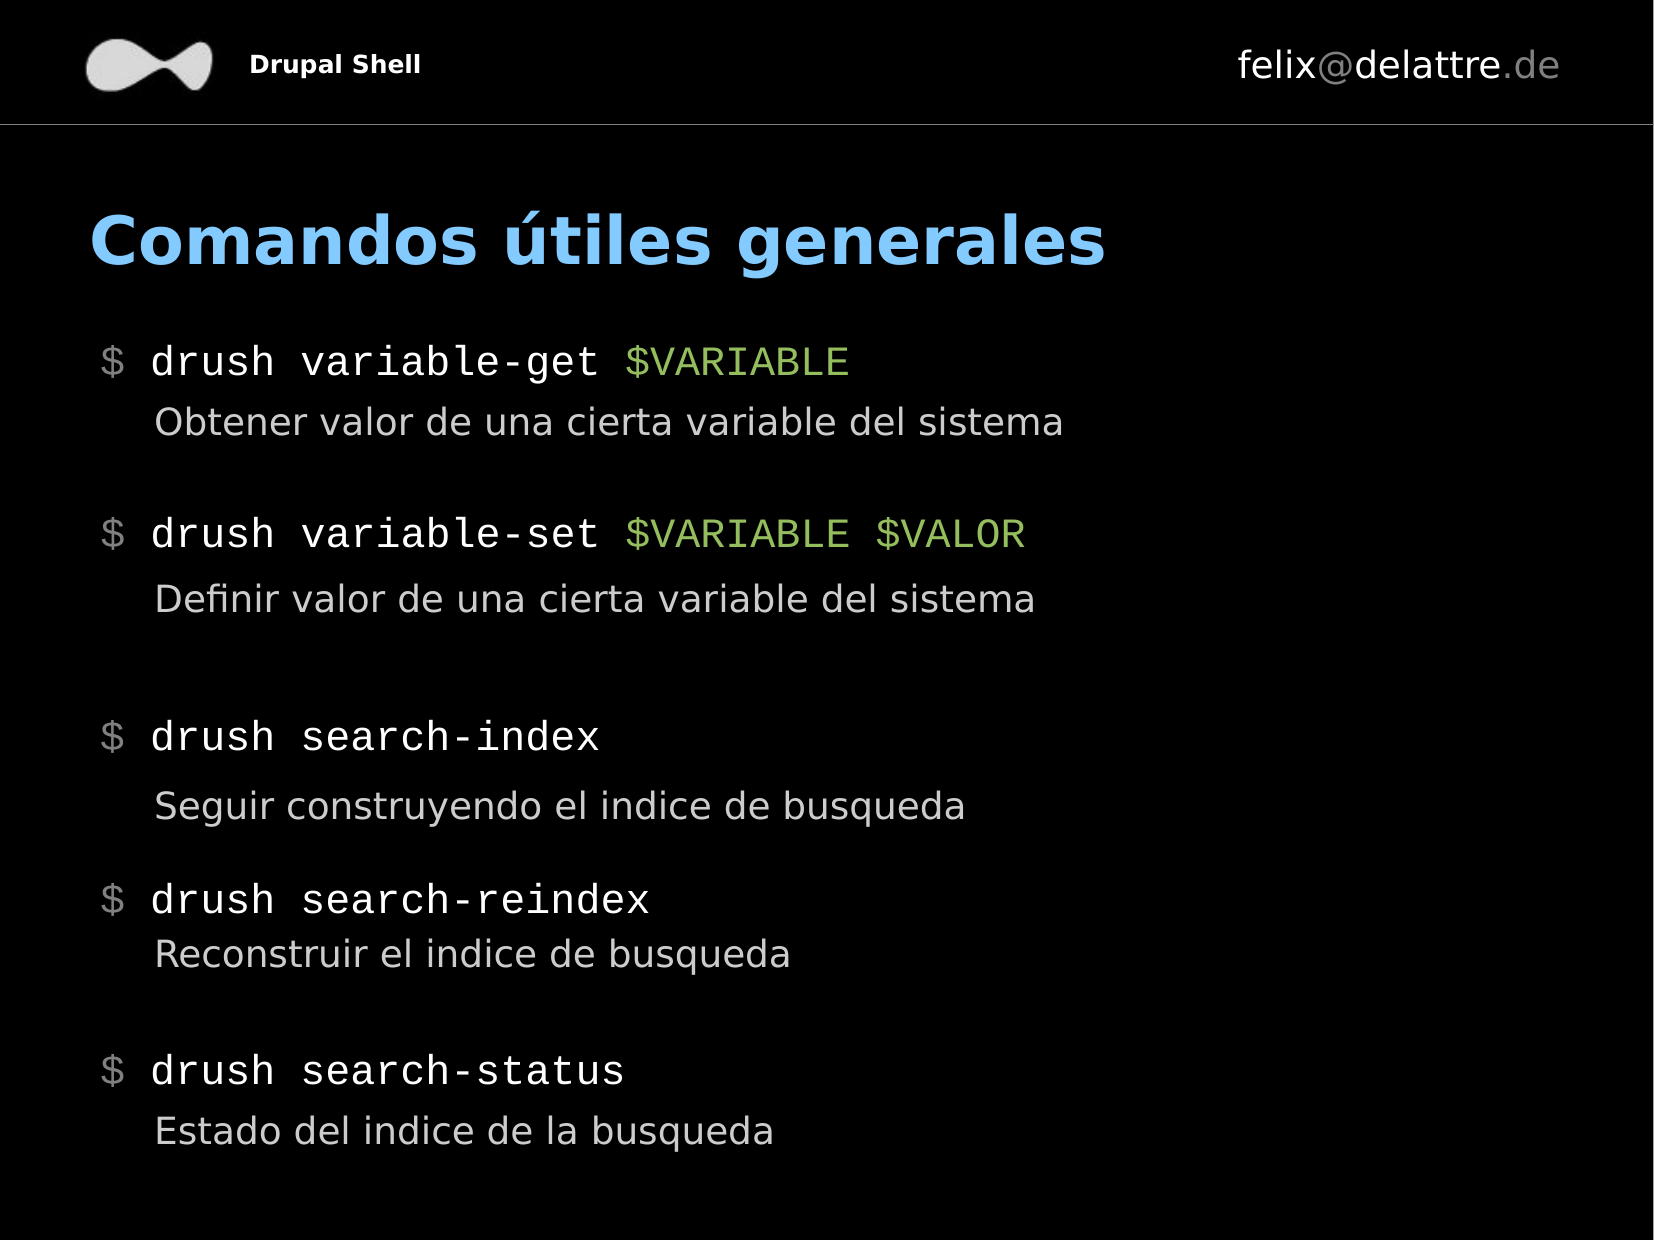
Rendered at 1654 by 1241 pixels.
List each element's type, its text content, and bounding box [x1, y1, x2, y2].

text_box $ drush variable-get $VARIABLE [76, 324, 1654, 405]
text_box Comandos útiles generales [75, 195, 1124, 289]
text_box $ drush search-status [76, 1033, 1654, 1114]
text_box $ drush variable-set $VARIABLE $VALOR [76, 496, 1654, 577]
text_box Seguir construyendo el indice de busqueda [130, 768, 1465, 845]
text_box $ drush search-index [76, 699, 1654, 780]
text_box Definir valor de una cierta variable del sistema [130, 561, 1465, 638]
picture [62, 31, 229, 104]
text_box Obtener valor de una cierta variable del sistema [130, 405, 1465, 461]
text_box Reconstruir el indice de busqueda [130, 915, 1465, 993]
text_box Estado del indice de la busqueda [130, 1093, 1465, 1170]
text_box $ drush search-reindex [76, 862, 1654, 943]
